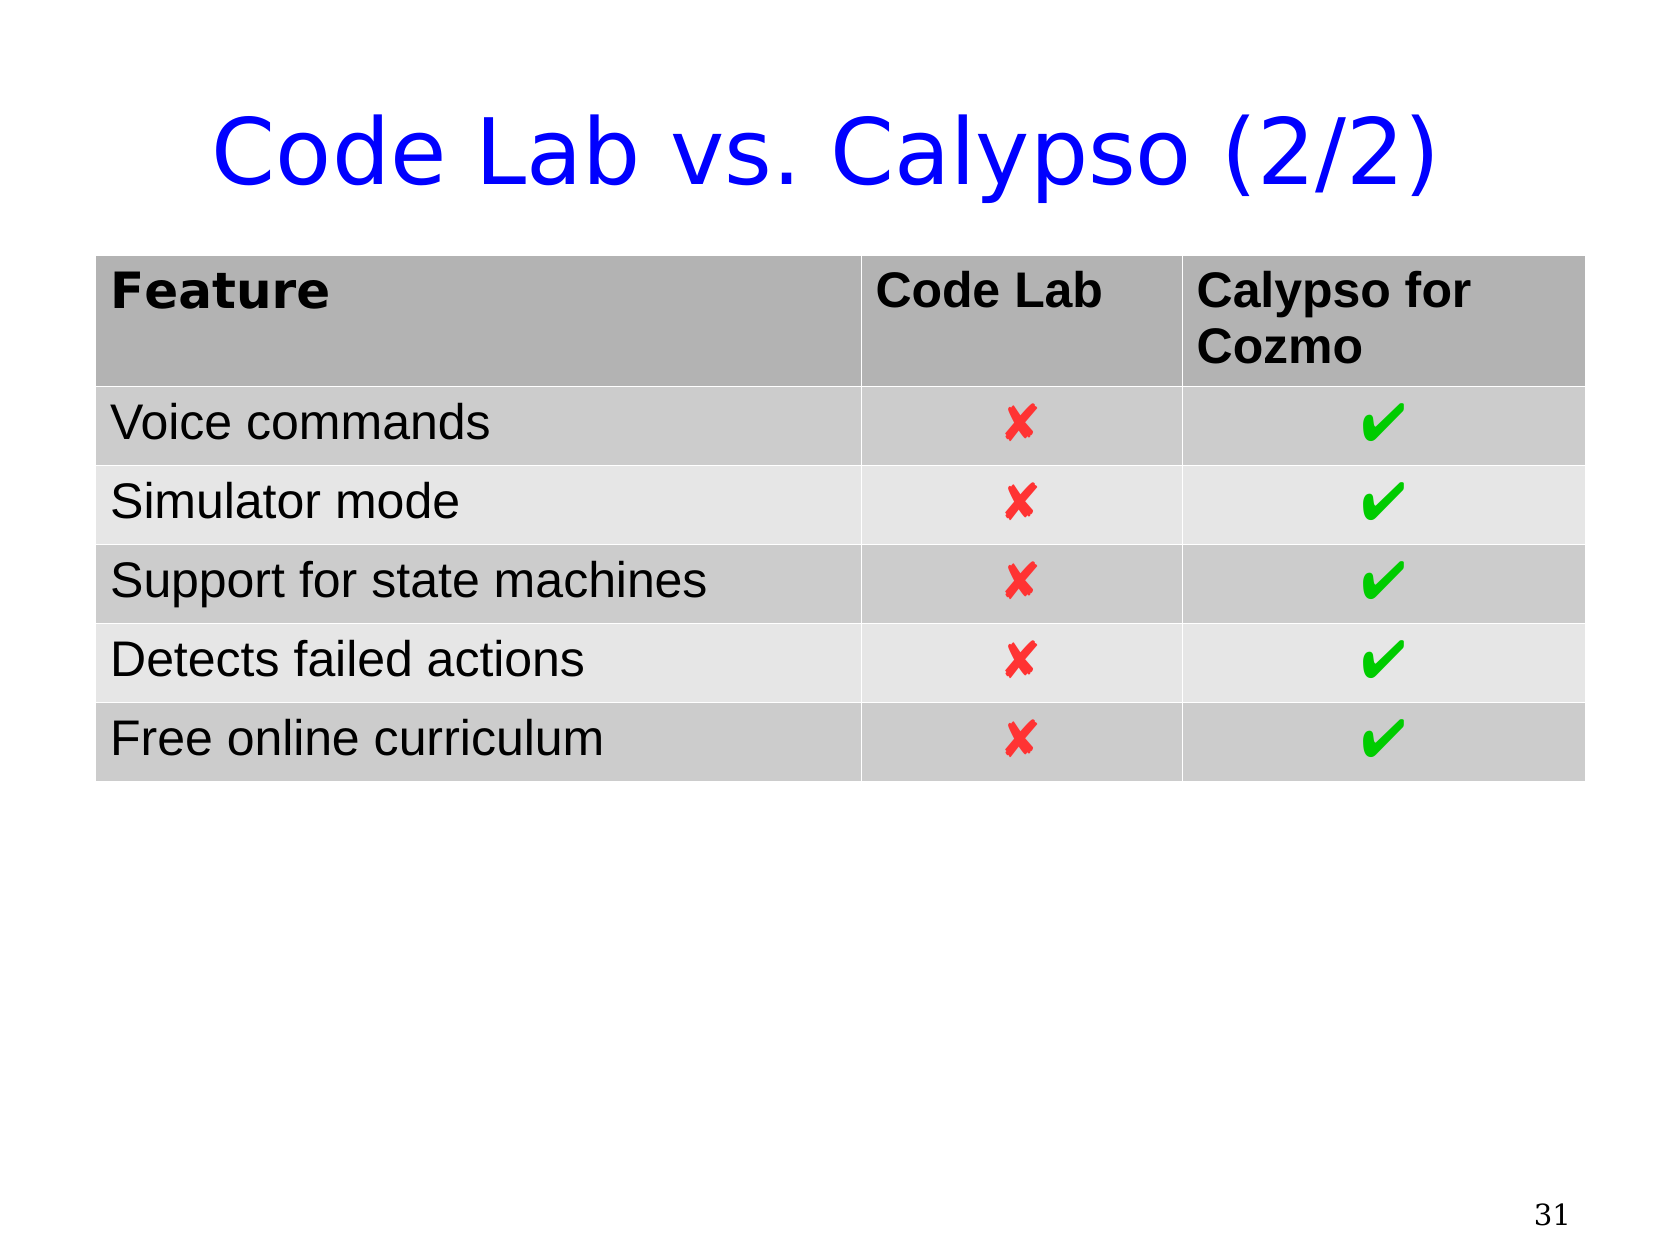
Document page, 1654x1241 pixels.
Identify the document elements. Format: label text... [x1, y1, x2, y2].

table_cell Free online curriculum [96, 703, 861, 781]
table_cell 4 [1183, 545, 1585, 623]
table_cell Voice commands [96, 387, 861, 465]
table_cell 4 [1183, 387, 1585, 465]
table_cell 4 [1183, 466, 1585, 544]
table_cell 4 [1183, 624, 1585, 702]
table_header Feature [96, 256, 861, 386]
table_cell  [862, 624, 1182, 702]
table_cell 4 [1183, 703, 1585, 781]
table_cell Support for state machines [96, 545, 861, 623]
table_cell Detects failed actions [96, 624, 861, 702]
table_cell  [862, 545, 1182, 623]
table_header Code Lab [862, 256, 1182, 386]
title Code Lab vs. Calypso (2/2) [82, 49, 1571, 257]
table_cell  [862, 703, 1182, 781]
table_cell  [862, 387, 1182, 465]
table_cell Simulator mode [96, 466, 861, 544]
table_cell  [862, 466, 1182, 544]
table_header Calypso for Cozmo [1183, 256, 1585, 386]
